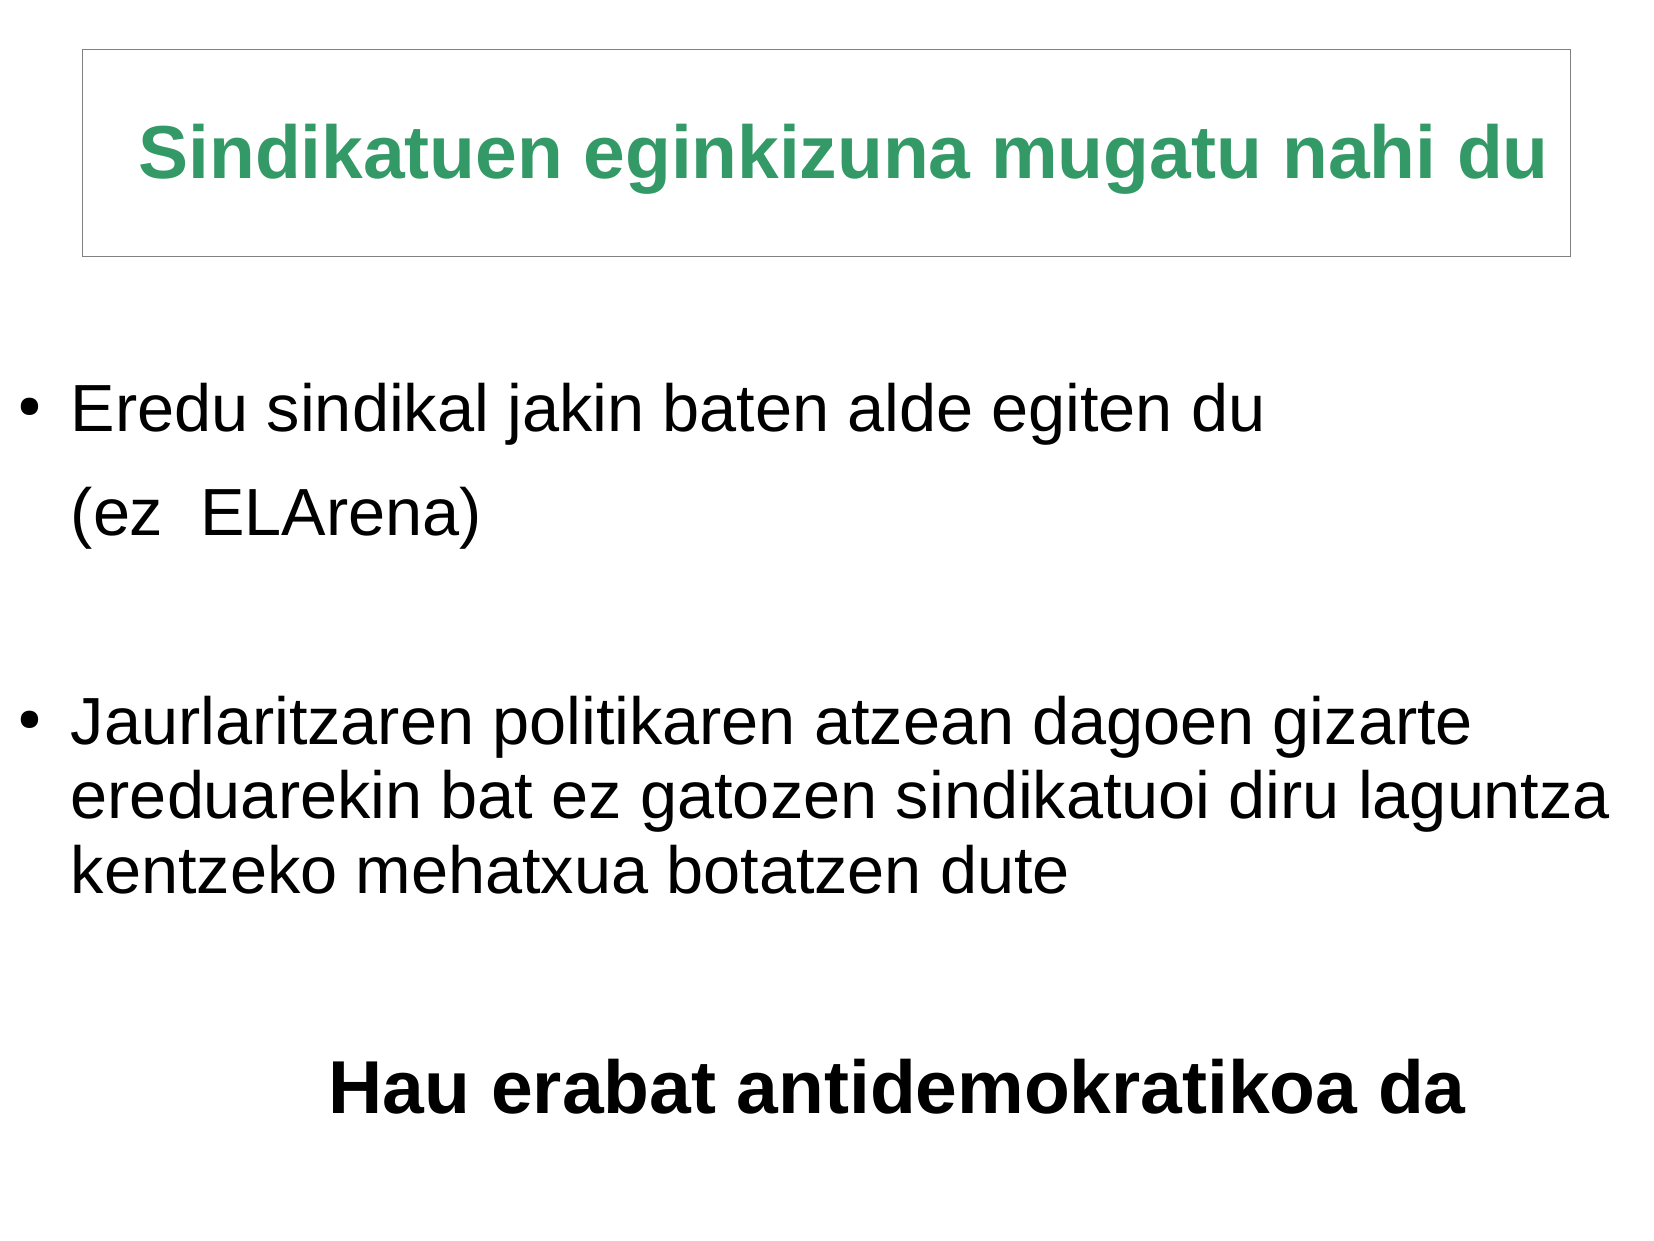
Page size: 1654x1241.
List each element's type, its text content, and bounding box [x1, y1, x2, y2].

title Sindikatuen eginkizuna mugatu nahi du [82, 49, 1571, 257]
list Eredu sindikal jakin baten alde egiten du (ez ELArena) Jaurlaritzaren politikaren atzean dagoen gizarte ereduarekin bat ez gatozen sindikatuoi diru laguntza kentzeko mehatxua botatzen dute Hau erabat antidemokratikoa da [0, 266, 1654, 1217]
